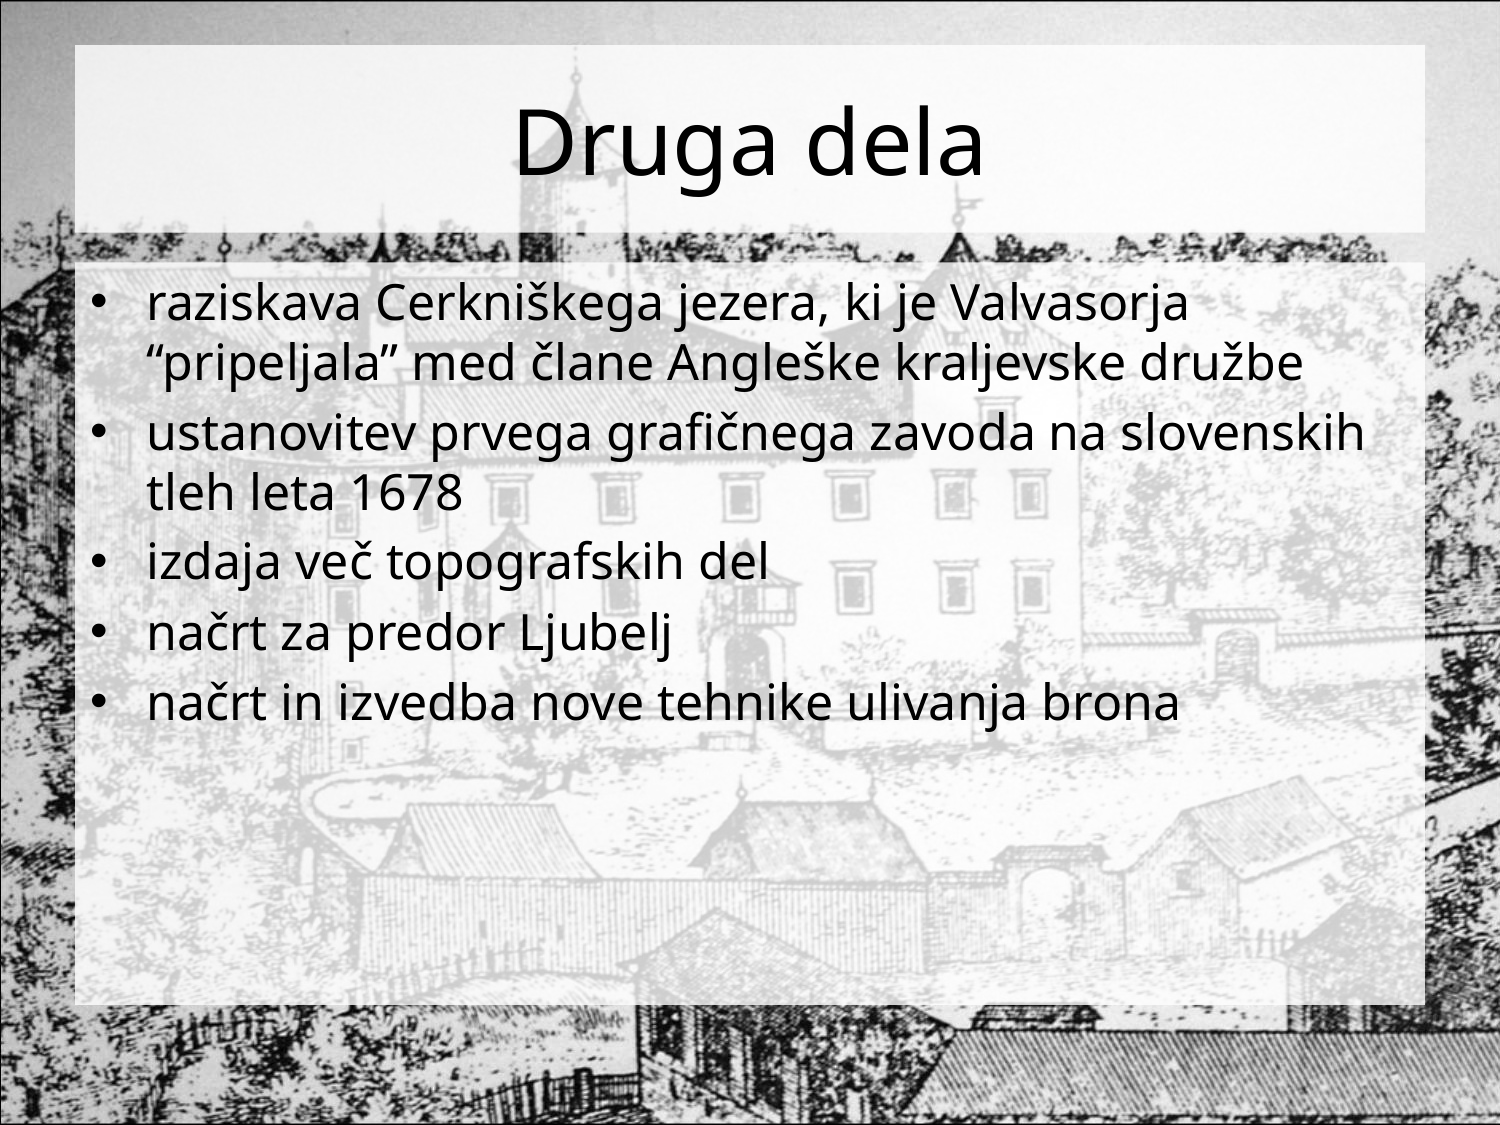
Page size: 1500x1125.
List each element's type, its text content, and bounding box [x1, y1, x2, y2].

picture [0, 0, 1500, 1125]
title Druga dela [75, 45, 1425, 233]
list raziskava Cerkniškega jezera, ki je Valvasorja “pripeljala” med člane Angleške kraljevske družbe ustanovitev prvega grafičnega zavoda na slovenskih tleh leta 1678 izdaja več topografskih del načrt za predor Ljubelj načrt in izvedba nove tehnike ulivanja brona [75, 262, 1425, 1005]
